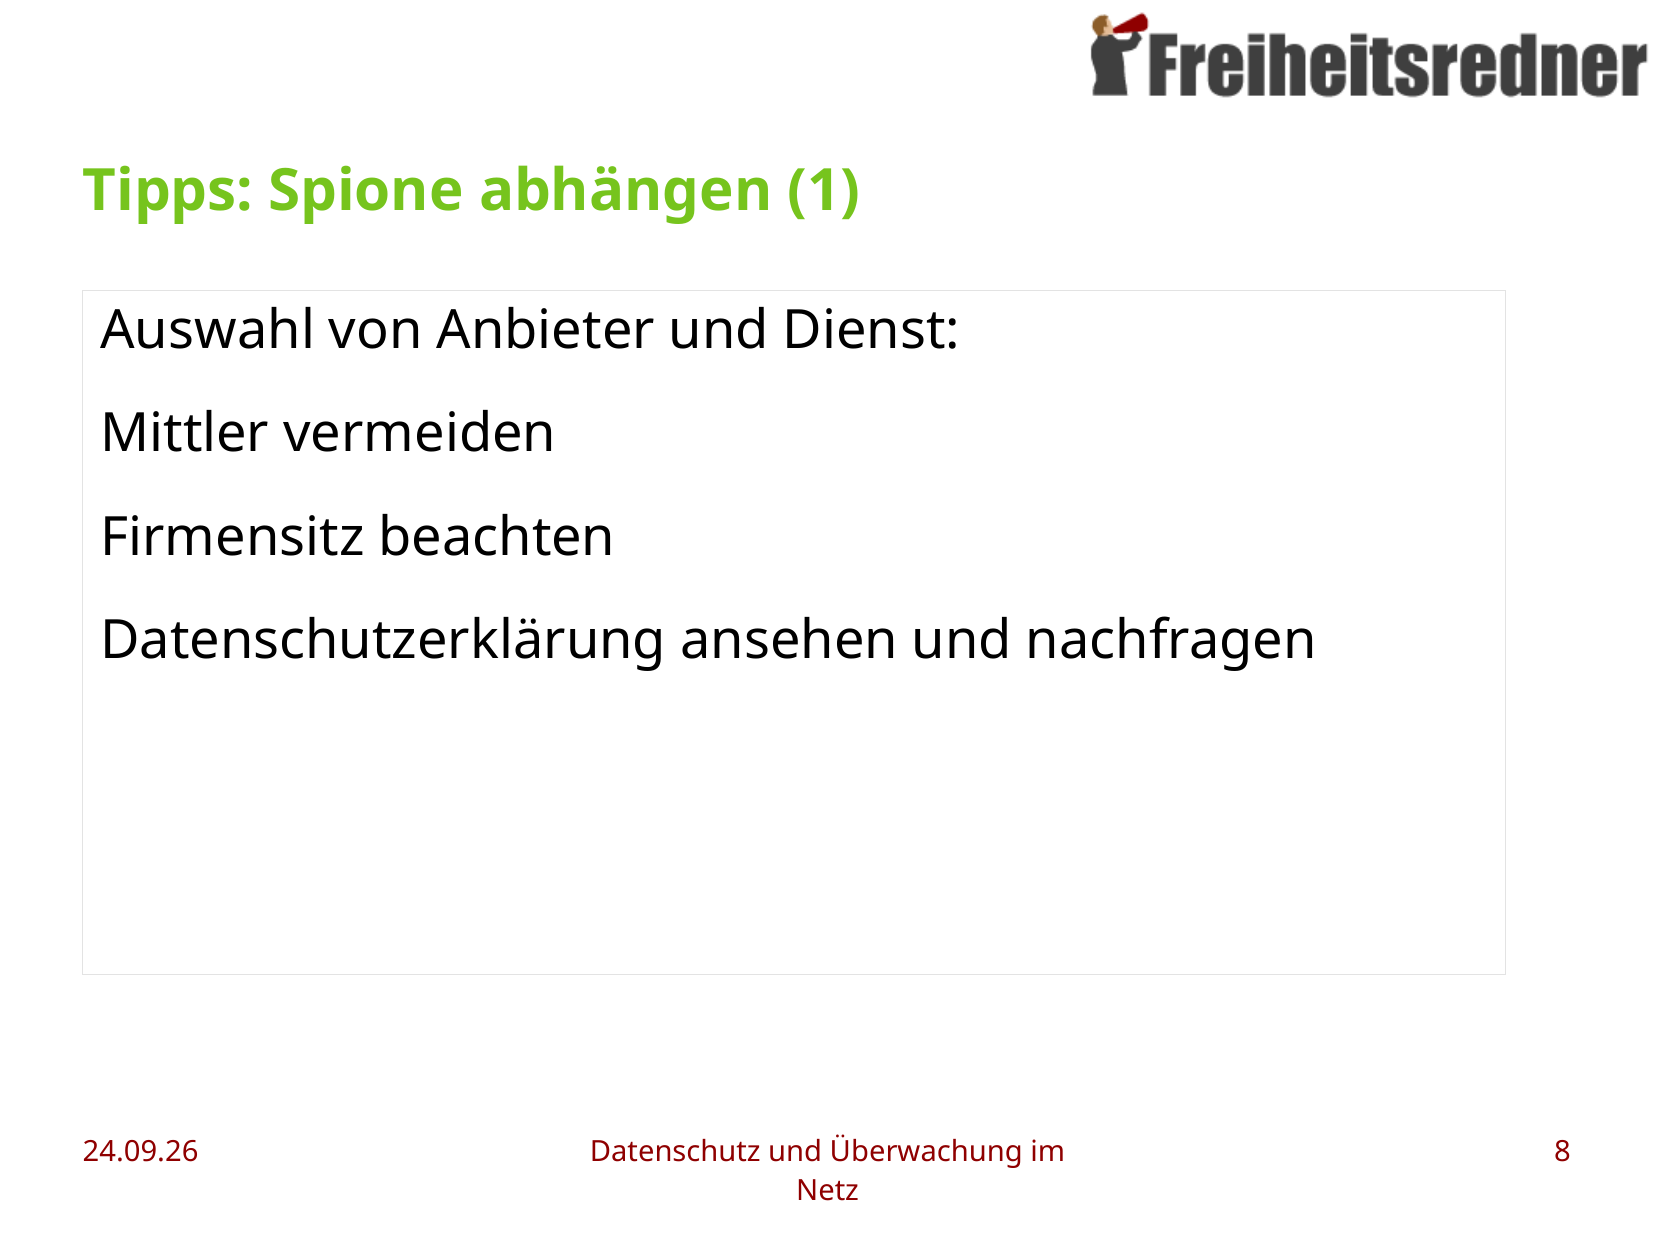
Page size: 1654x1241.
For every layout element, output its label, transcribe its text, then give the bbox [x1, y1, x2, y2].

list Auswahl von Anbieter und Dienst: Mittler vermeiden Firmensitz beachten Datenschutzerklärung ansehen und nachfragen [82, 290, 1506, 975]
picture [1080, 5, 1650, 100]
title Tipps: Spione abhängen (1) [82, 118, 1565, 257]
